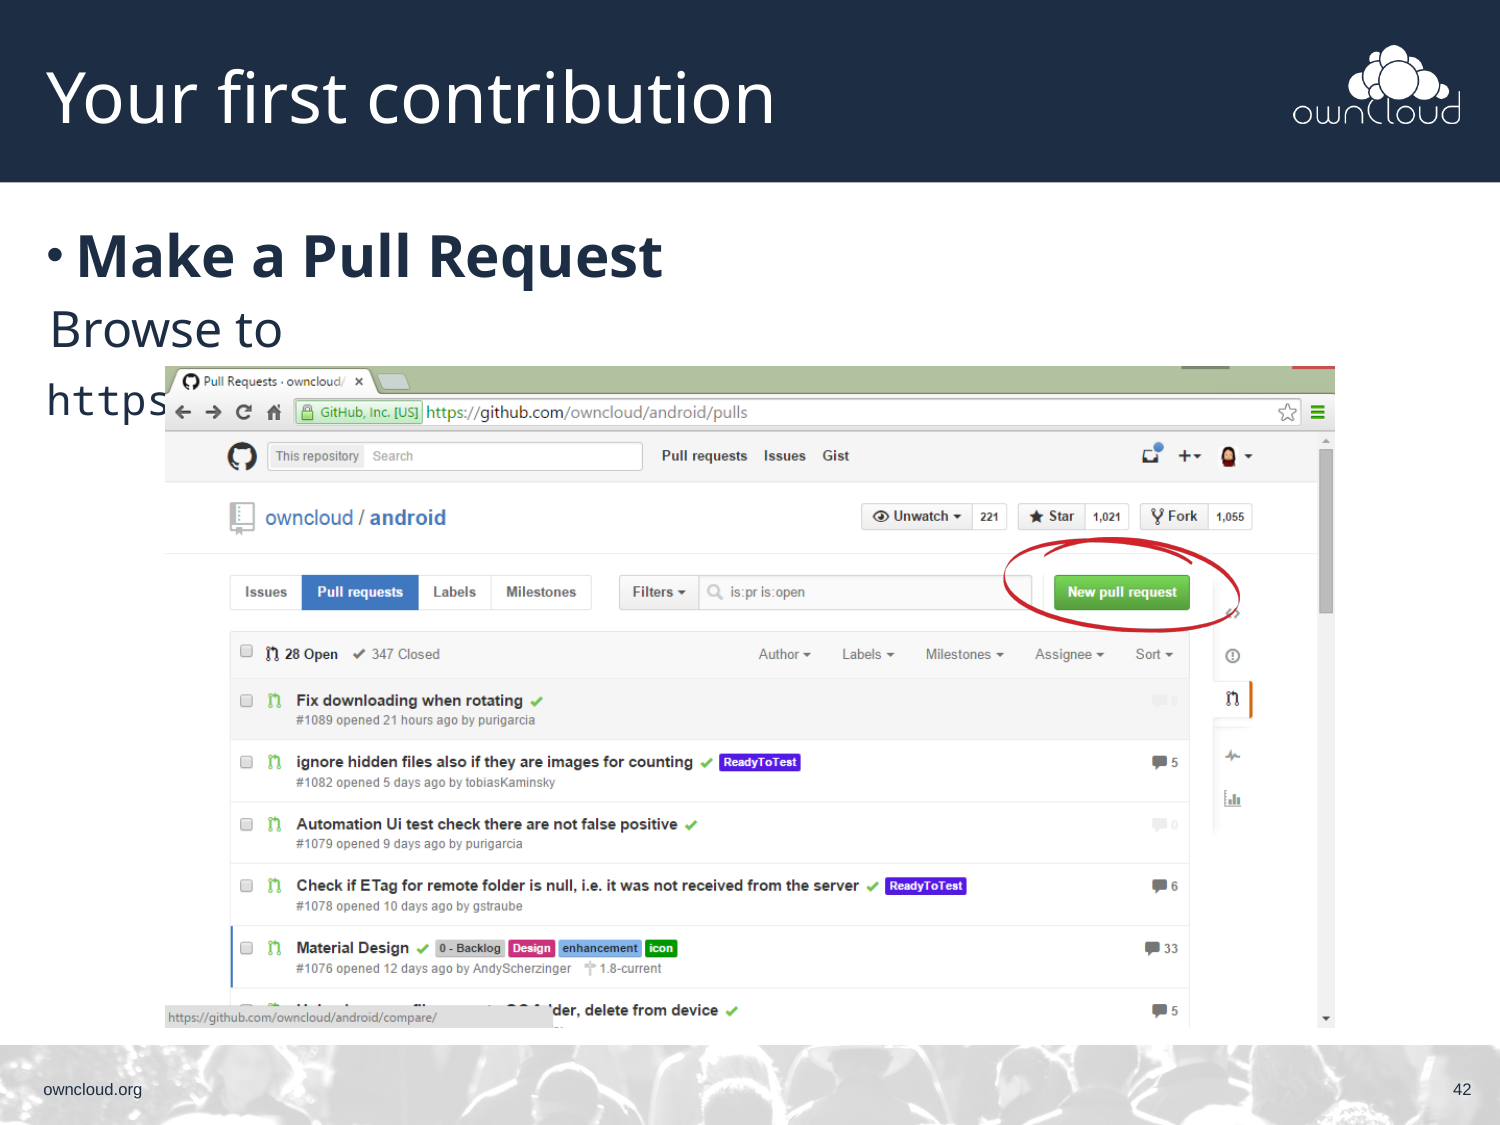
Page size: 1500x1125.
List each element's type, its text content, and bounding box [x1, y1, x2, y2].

picture [1293, 45, 1460, 124]
picture [0, 1045, 1500, 1125]
picture [165, 366, 1335, 1028]
title Your first contribution [46, 5, 1258, 187]
list Make a Pull Request Browse to https://github.com/YOURGITHUBNAME/android/pulls [46, 214, 1465, 1026]
